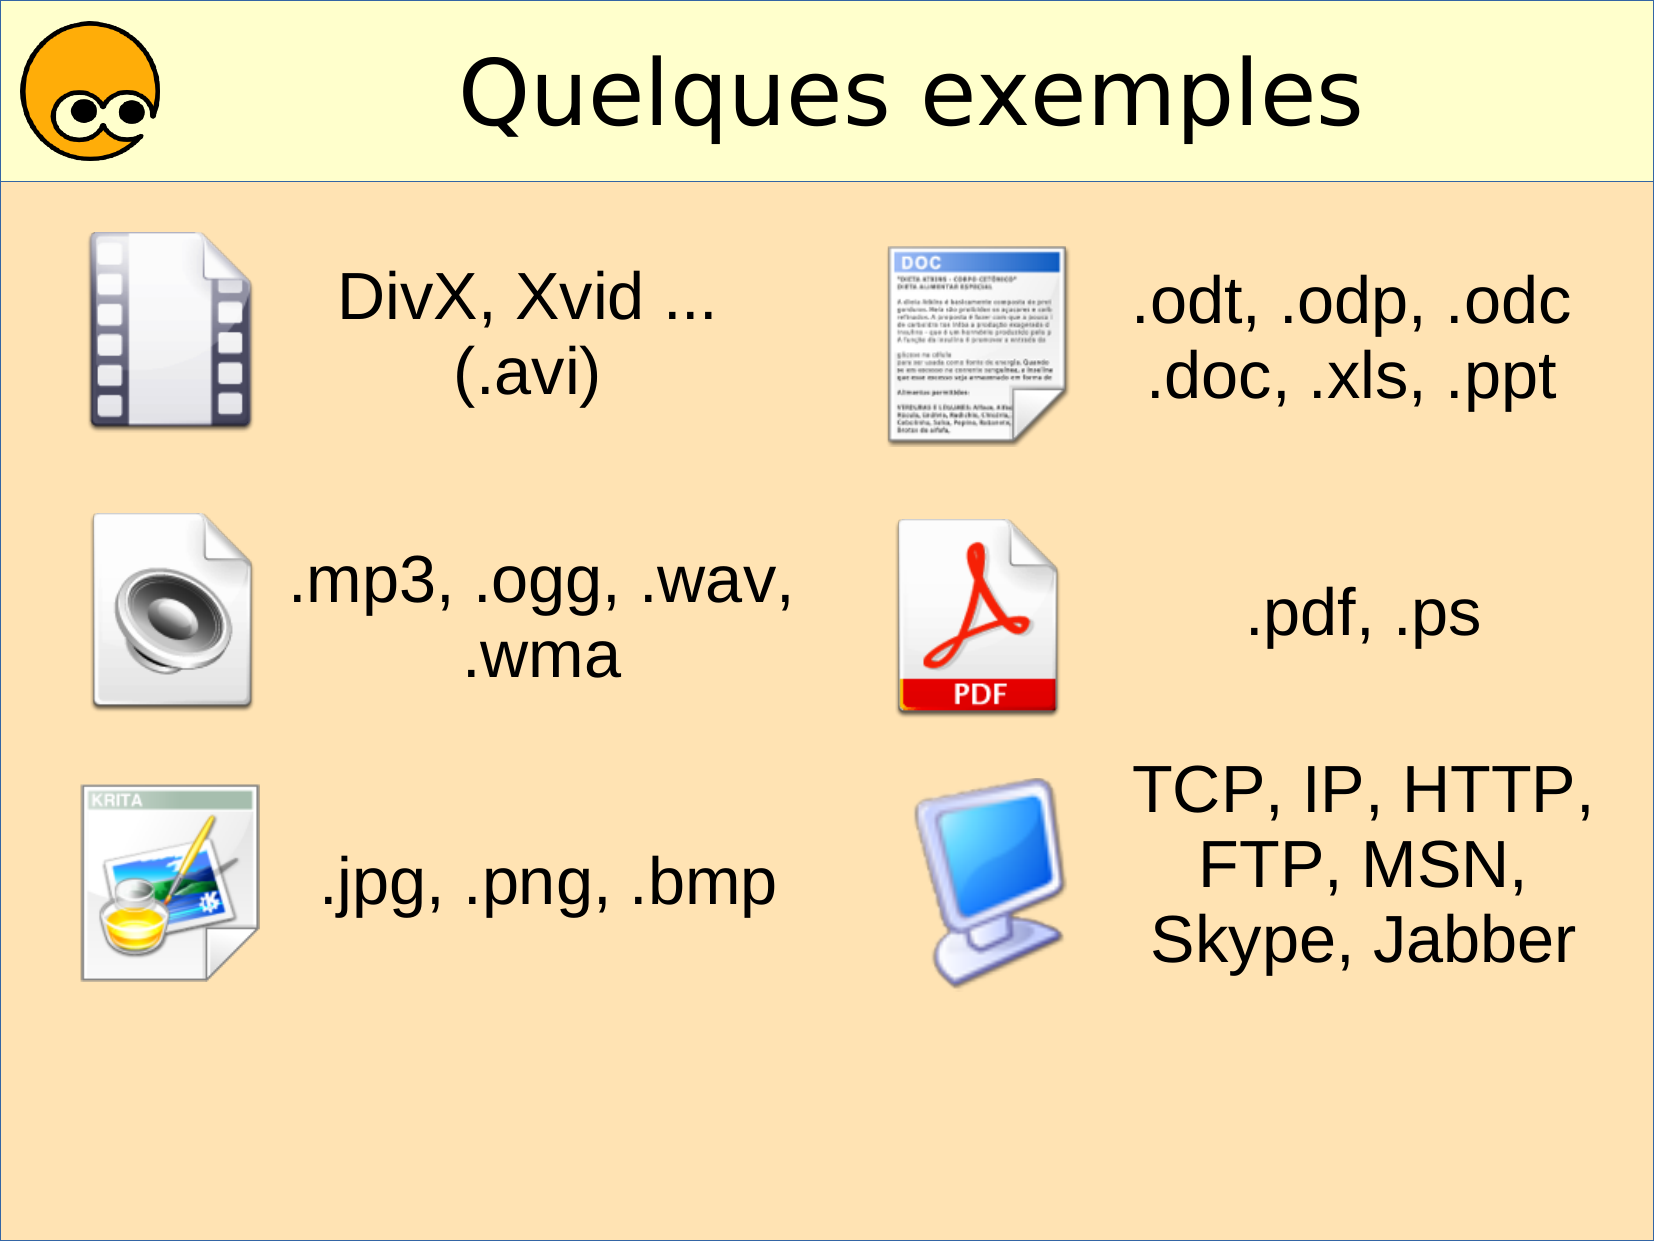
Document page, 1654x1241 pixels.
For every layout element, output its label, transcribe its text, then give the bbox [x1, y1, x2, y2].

picture [76, 232, 277, 433]
picture [72, 784, 269, 982]
picture [879, 246, 1080, 447]
text_box .odt, .odp, .odc .doc, .xls, .ppt [1079, 254, 1624, 421]
text_box TCP, IP, HTTP, FTP, MSN, Skype, Jabber [1091, 739, 1636, 989]
text_box .pdf, .ps [1091, 562, 1636, 663]
subtitle DivX, Xvid ... (.avi) [288, 250, 768, 417]
picture [78, 513, 278, 714]
picture [20, 21, 160, 161]
text_box .mp3, .ogg, .wav, .wma [284, 533, 800, 700]
picture [880, 778, 1106, 992]
picture [883, 519, 1084, 720]
text_box .jpg, .png, .bmp [276, 831, 821, 932]
title Quelques exemples [203, 33, 1620, 154]
